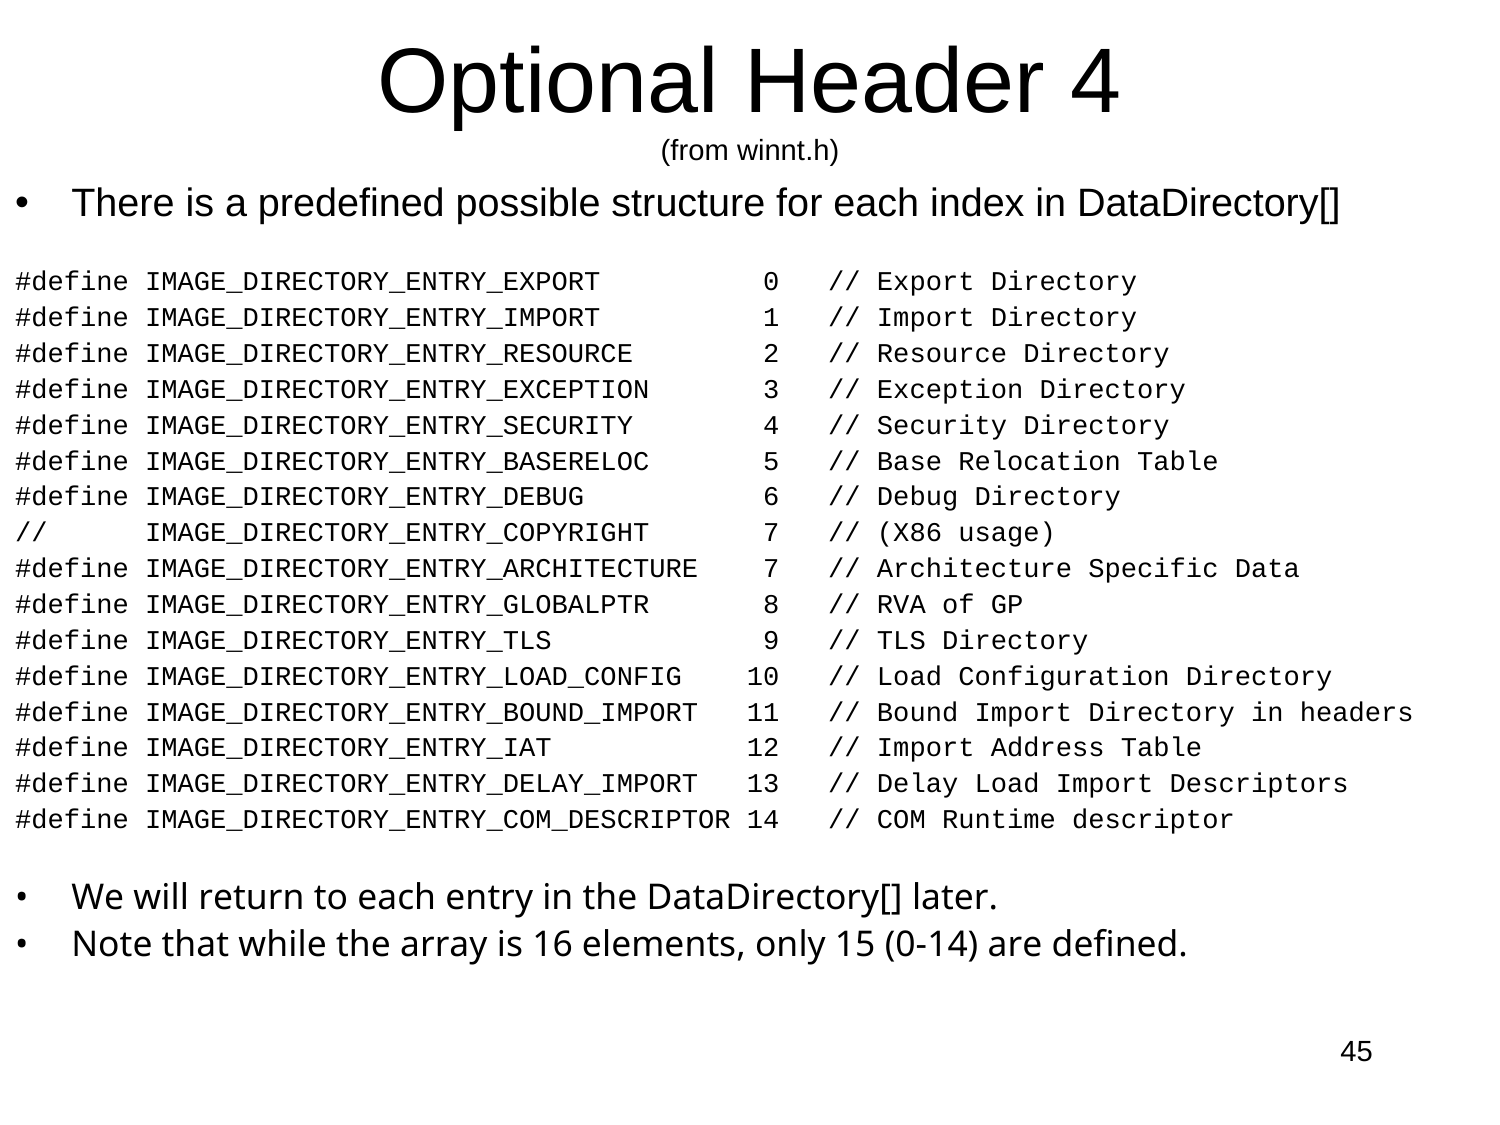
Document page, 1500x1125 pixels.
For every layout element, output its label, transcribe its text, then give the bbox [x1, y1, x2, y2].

title Optional Header 4 (from winnt.h) [0, 0, 1500, 174]
list There is a predefined possible structure for each index in DataDirectory[] #define IMAGE_DIRECTORY_ENTRY_EXPORT 0 // Export Directory #define IMAGE_DIRECTORY_ENTRY_IMPORT 1 // Import Directory #define IMAGE_DIRECTORY_ENTRY_RESOURCE 2 // Resource Directory #define IMAGE_DIRECTORY_ENTRY_EXCEPTION 3 // Exception Directory #define IMAGE_DIRECTORY_ENTRY_SECURITY 4 // Security Directory #define IMAGE_DIRECTORY_ENTRY_BASERELOC 5 // Base Relocation Table #define IMAGE_DIRECTORY_ENTRY_DEBUG 6 // Debug Directory // IMAGE_DIRECTORY_ENTRY_COPYRIGHT 7 // (X86 usage) #define IMAGE_DIRECTORY_ENTRY_ARCHITECTURE 7 // Architecture Specific Data #define IMAGE_DIRECTORY_ENTRY_GLOBALPTR 8 // RVA of GP #define IMAGE_DIRECTORY_ENTRY_TLS 9 // TLS Directory #define IMAGE_DIRECTORY_ENTRY_LOAD_CONFIG 10 // Load Configuration Directory #define IMAGE_DIRECTORY_ENTRY_BOUND_IMPORT 11 // Bound Import Directory in headers #define IMAGE_DIRECTORY_ENTRY_IAT 12 // Import Address Table #define IMAGE_DIRECTORY_ENTRY_DELAY_IMPORT 13 // Delay Load Import Descriptors #define IMAGE_DIRECTORY_ENTRY_COM_DESCRIPTOR 14 // COM Runtime descriptor We will return to each entry in the DataDirectory[] later. Note that while the array is 16 elements, only 15 (0-14) are defined. [0, 174, 1500, 976]
text_box 103 [1074, 1025, 1388, 1101]
